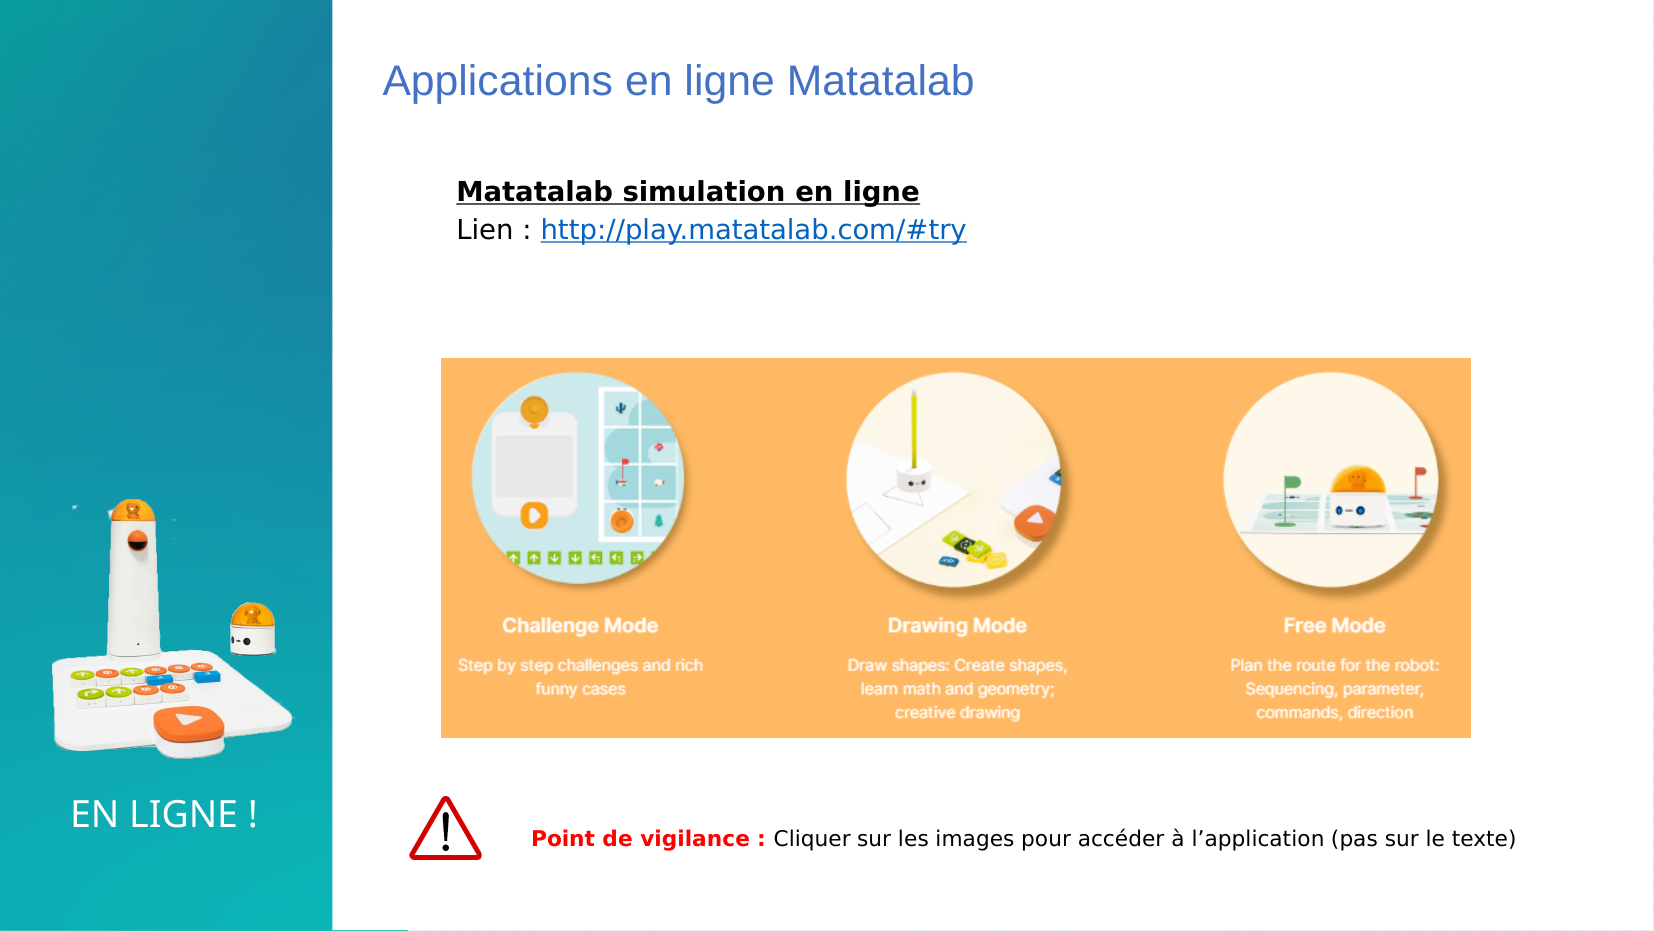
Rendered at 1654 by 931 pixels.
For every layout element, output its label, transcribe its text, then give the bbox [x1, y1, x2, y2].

text_box EN LIGNE ! [0, 742, 329, 859]
text_box [0, 0, 1654, 931]
picture [356, 40, 1654, 865]
picture [29, 496, 296, 764]
